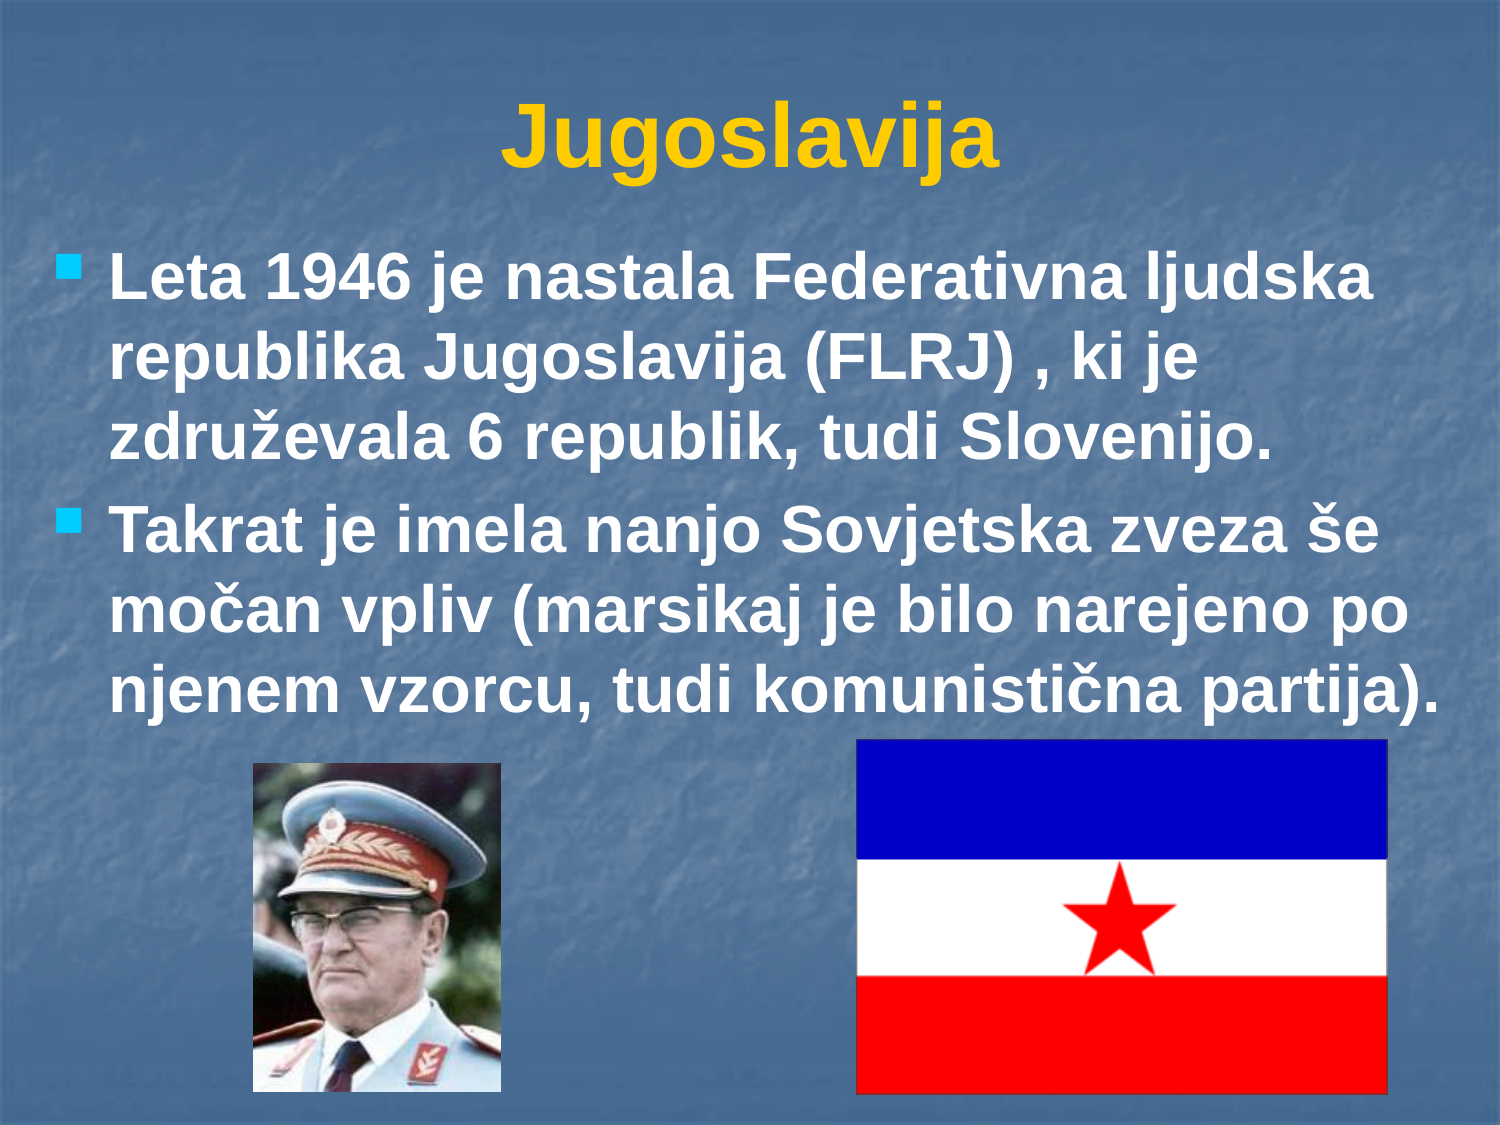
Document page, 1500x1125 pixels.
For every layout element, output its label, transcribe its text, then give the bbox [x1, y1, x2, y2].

title Jugoslavija [75, 62, 1425, 200]
list Leta 1946 je nastala Federativna ljudska republika Jugoslavija (FLRJ) , ki je združevala 6 republik, tudi Slovenijo. Takrat je imela nanjo Sovjetska zveza še močan vpliv (marsikaj je bilo narejeno po njenem vzorcu, tudi komunistična partija). [37, 224, 1500, 900]
picture [0, 0, 1500, 1125]
